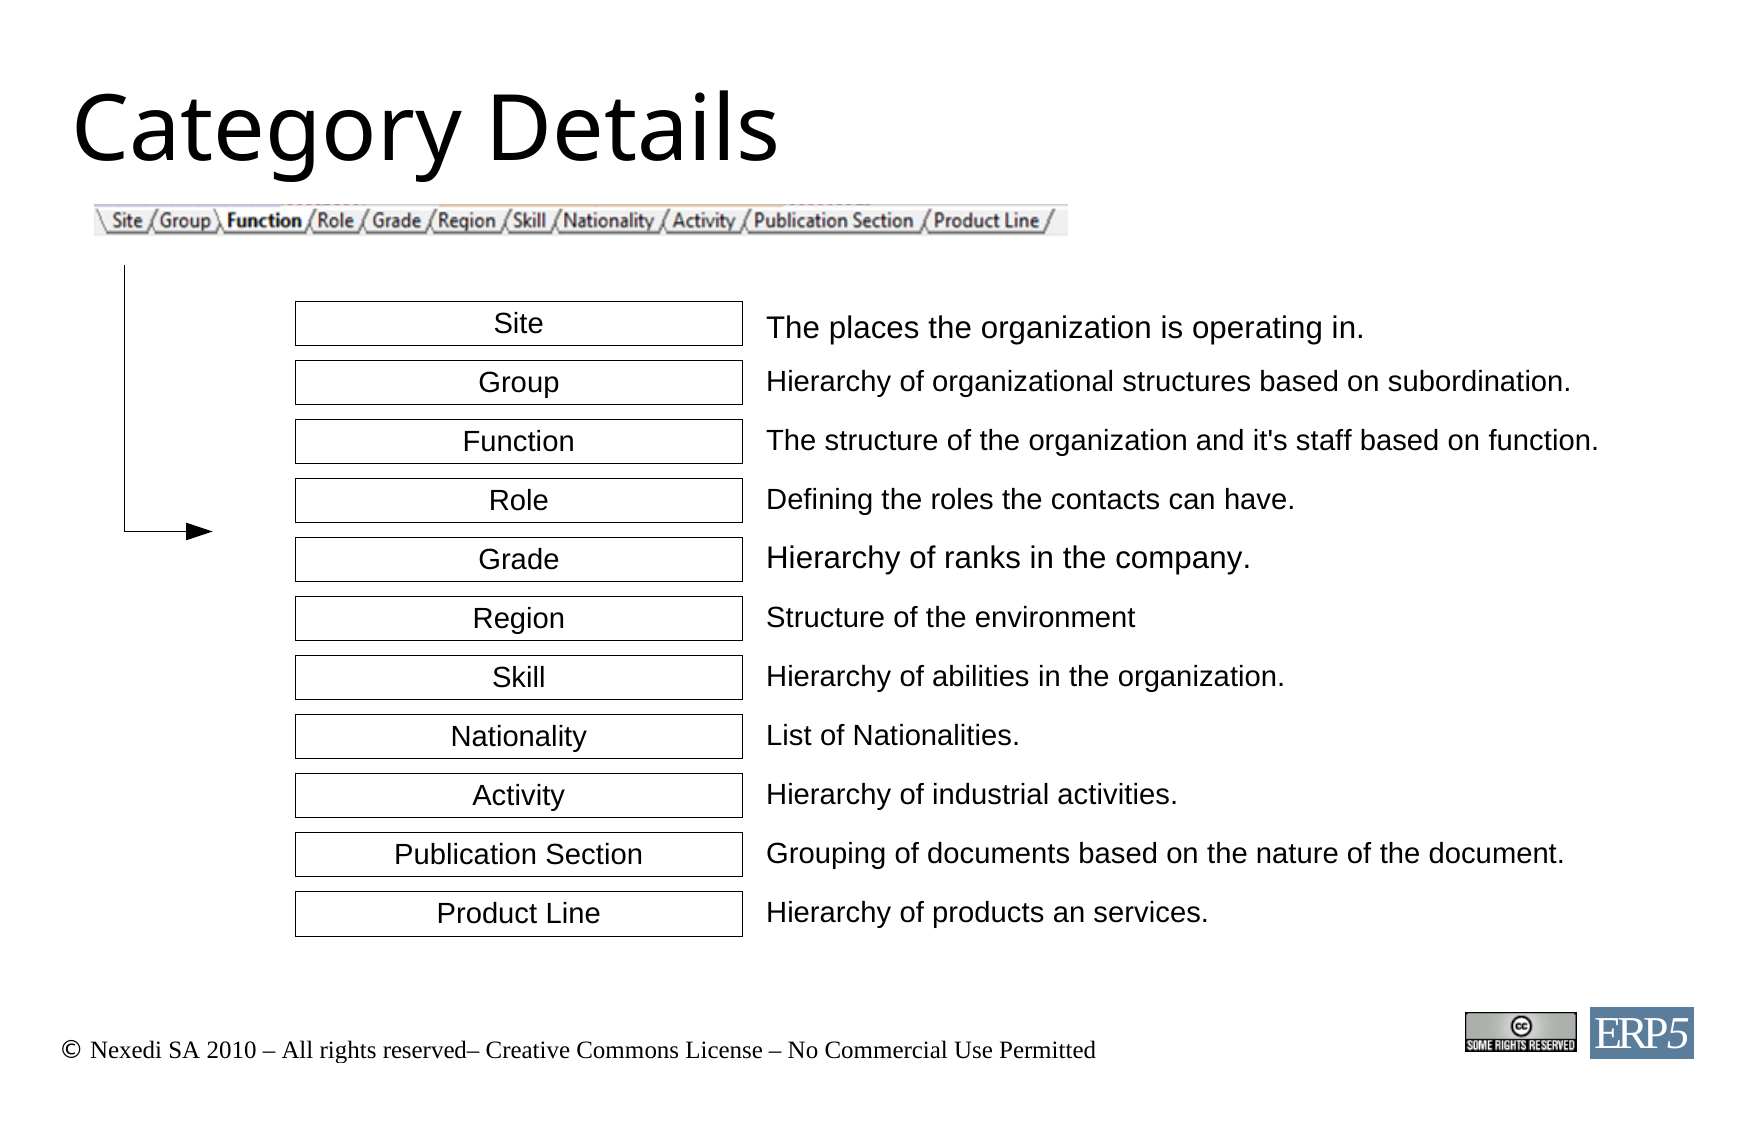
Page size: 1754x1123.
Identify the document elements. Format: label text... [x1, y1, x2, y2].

text_box Grade [295, 537, 743, 582]
text_box Defining the roles the contacts can have. [766, 482, 1418, 516]
text_box Hierarchy of ranks in the company. [766, 540, 1418, 576]
title Category Details [71, 63, 1707, 187]
picture [94, 204, 1068, 237]
text_box Site [295, 301, 743, 346]
text_box Structure of the environment [766, 600, 1418, 634]
text_box Role [295, 478, 743, 523]
text_box Hierarchy of organizational structures based on subordination. [766, 364, 1654, 398]
text_box Function [295, 419, 743, 464]
text_box Nationality [295, 714, 743, 759]
text_box Region [295, 596, 743, 641]
text_box The structure of the organization and it's staff based on function. [766, 423, 1654, 457]
text_box Skill [295, 655, 743, 700]
picture [1465, 1012, 1577, 1052]
text_box List of Nationalities. [766, 718, 1418, 752]
text_box Publication Section [295, 832, 743, 877]
text_box The places the organization is operating in. [766, 310, 1418, 346]
text_box Activity [295, 773, 743, 818]
text_box Hierarchy of industrial activities. [766, 777, 1418, 811]
text_box Product Line [295, 891, 743, 937]
text_box Grouping of documents based on the nature of the document. [766, 836, 1625, 870]
text_box Hierarchy of abilities in the organization. [766, 659, 1418, 693]
text_box Group [295, 360, 743, 405]
text_box Hierarchy of products an services. [766, 896, 1418, 929]
